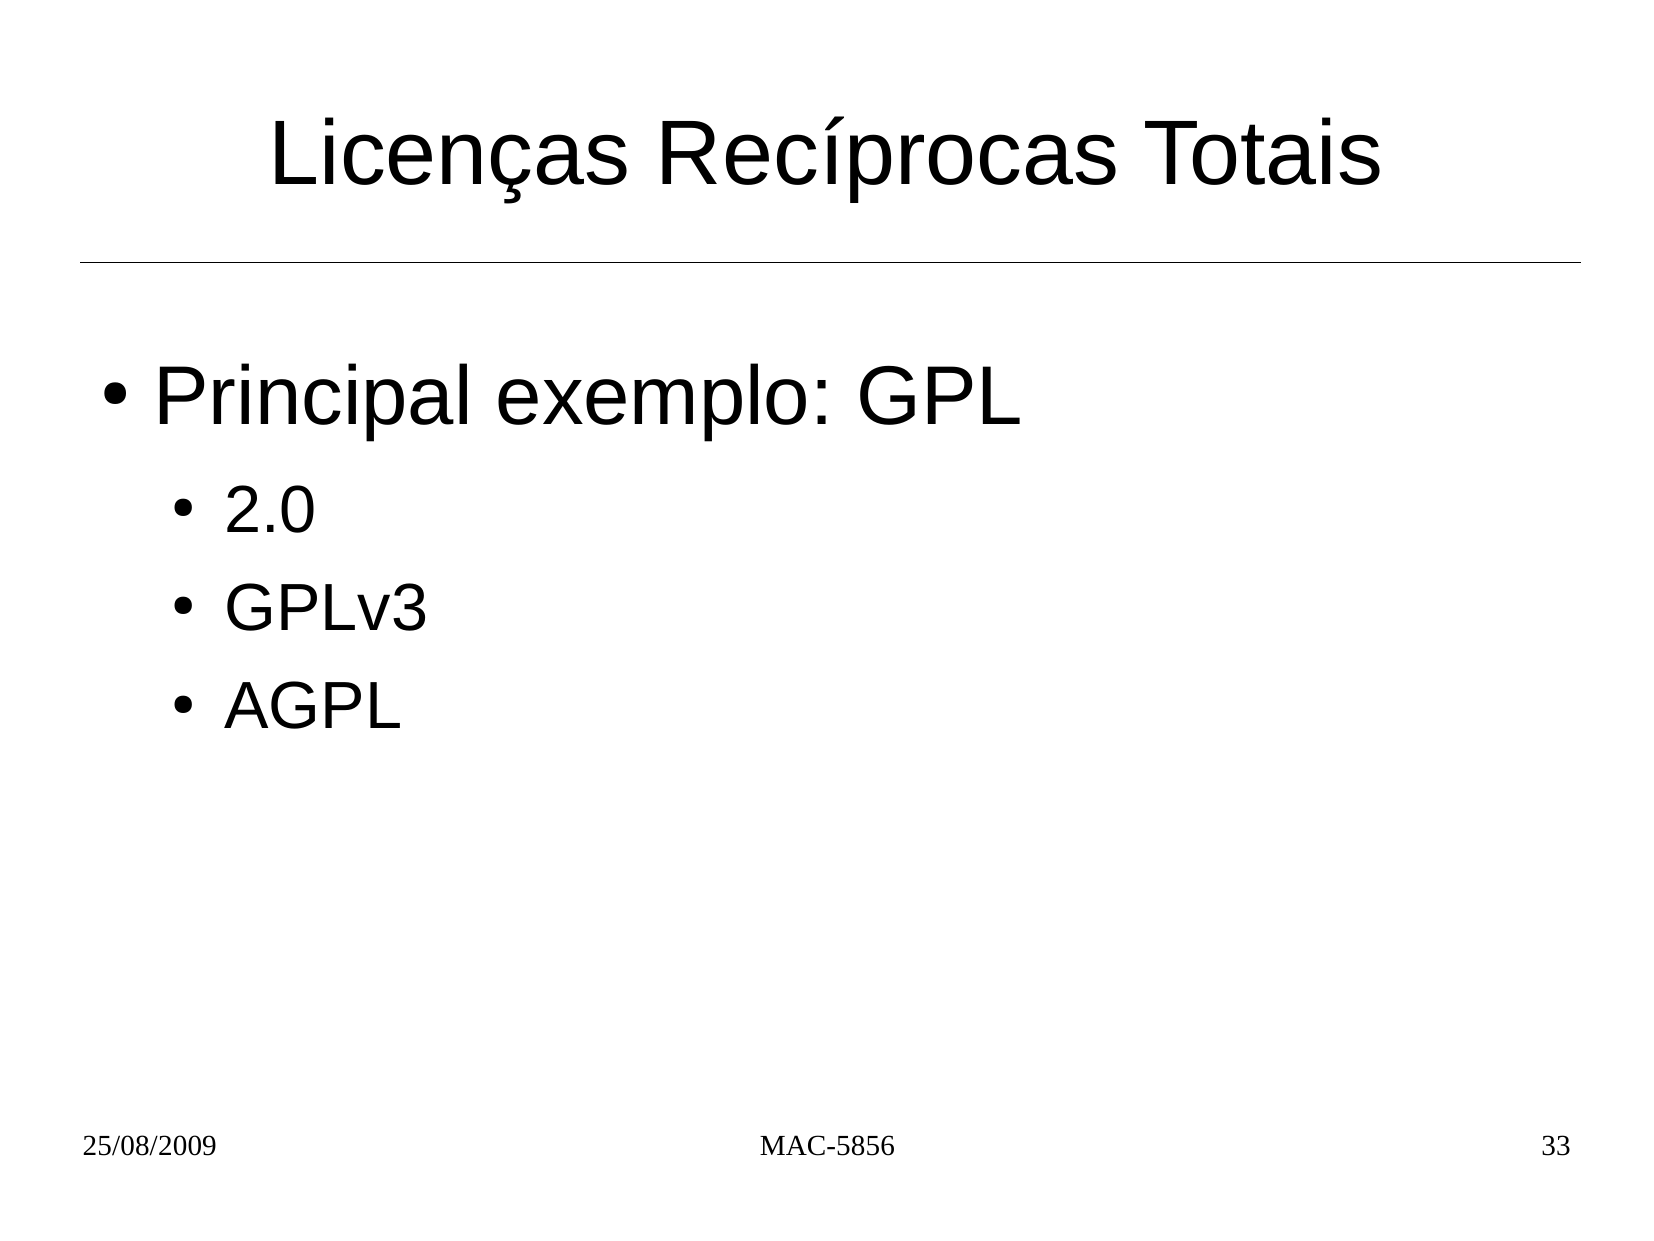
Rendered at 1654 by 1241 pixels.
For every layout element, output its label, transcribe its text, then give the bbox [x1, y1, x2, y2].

list Principal exemplo: GPL 2.0 GPLv3 AGPL [82, 349, 1571, 1095]
title Licenças Recíprocas Totais [82, 56, 1571, 250]
